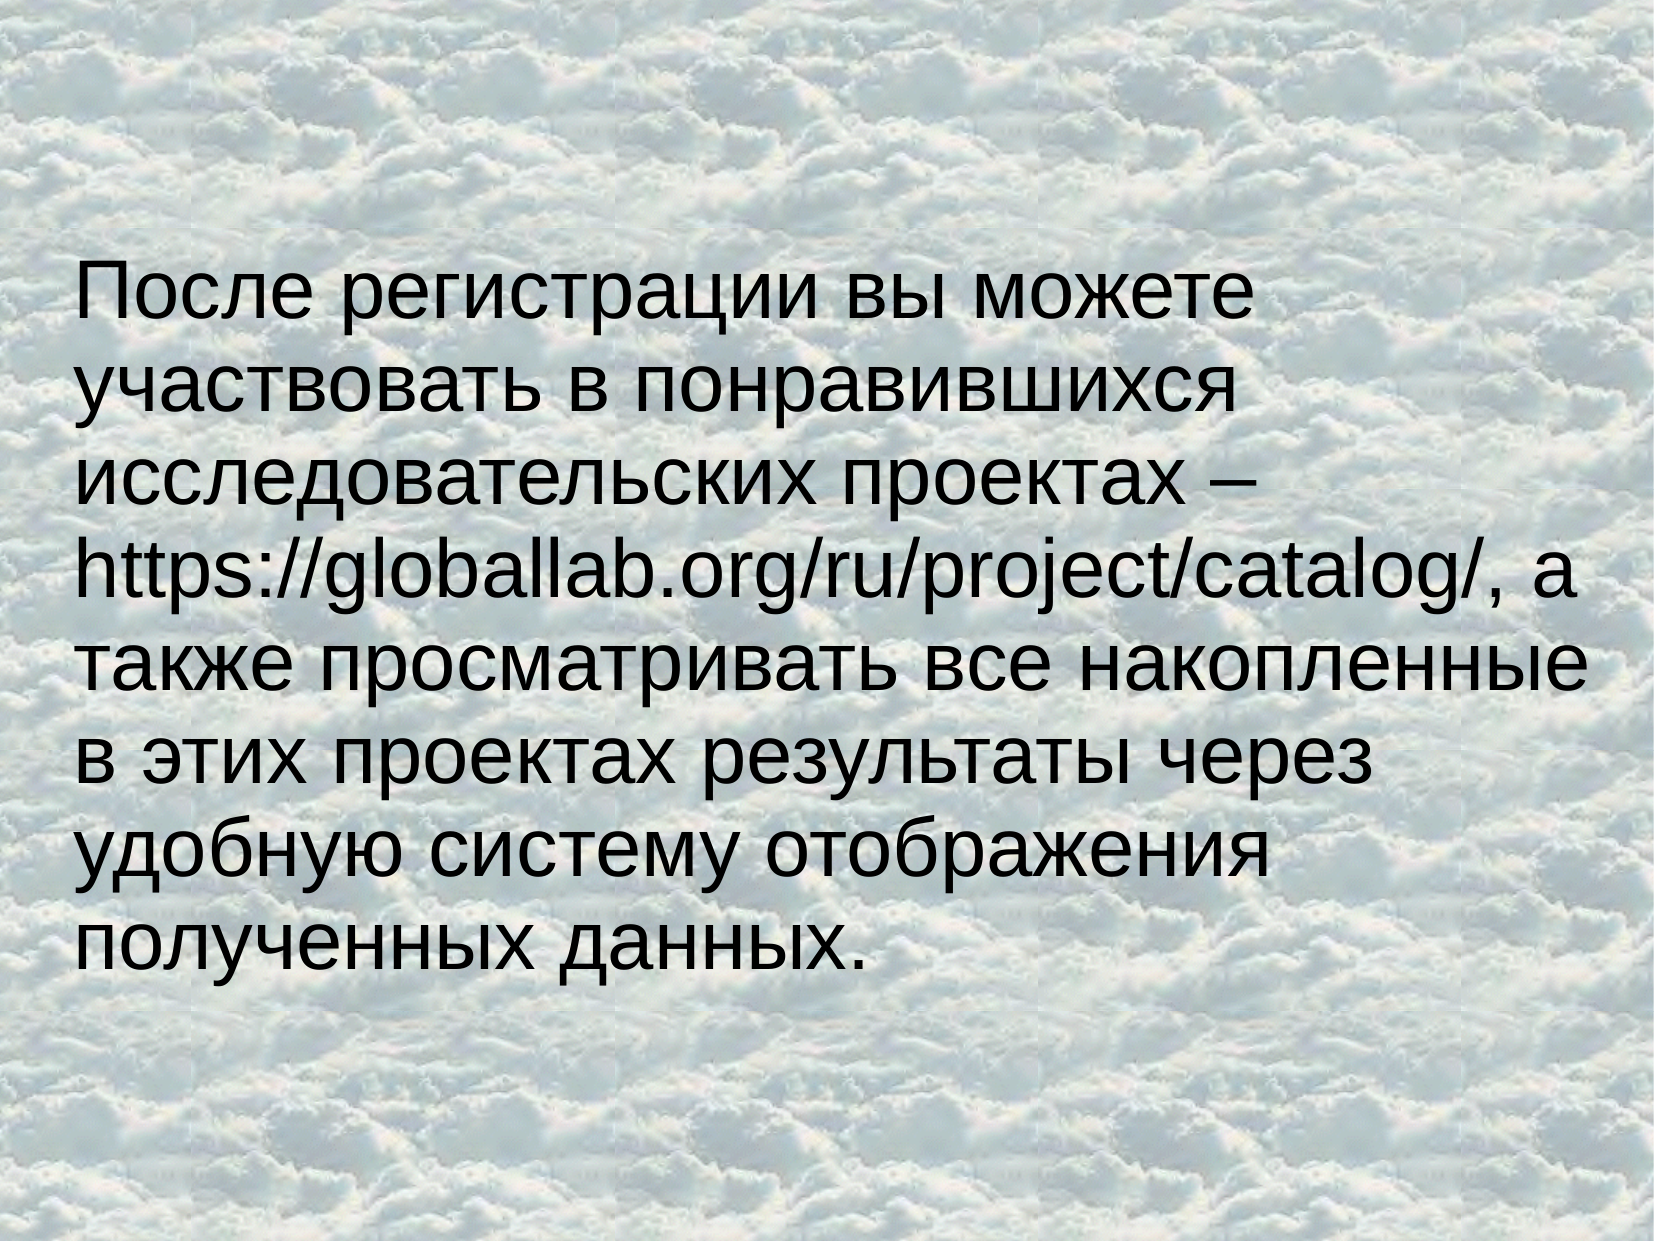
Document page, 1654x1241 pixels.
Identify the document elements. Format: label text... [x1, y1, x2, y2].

text_box После регистрации вы можете участвовать в понравившихся исследовательских проектах – https://globallab.org/ru/project/catalog/, а также просматривать все накопленные в этих проектах результаты через удобную систему отображения полученных данных. [59, 236, 1654, 996]
picture [0, 0, 1654, 1241]
